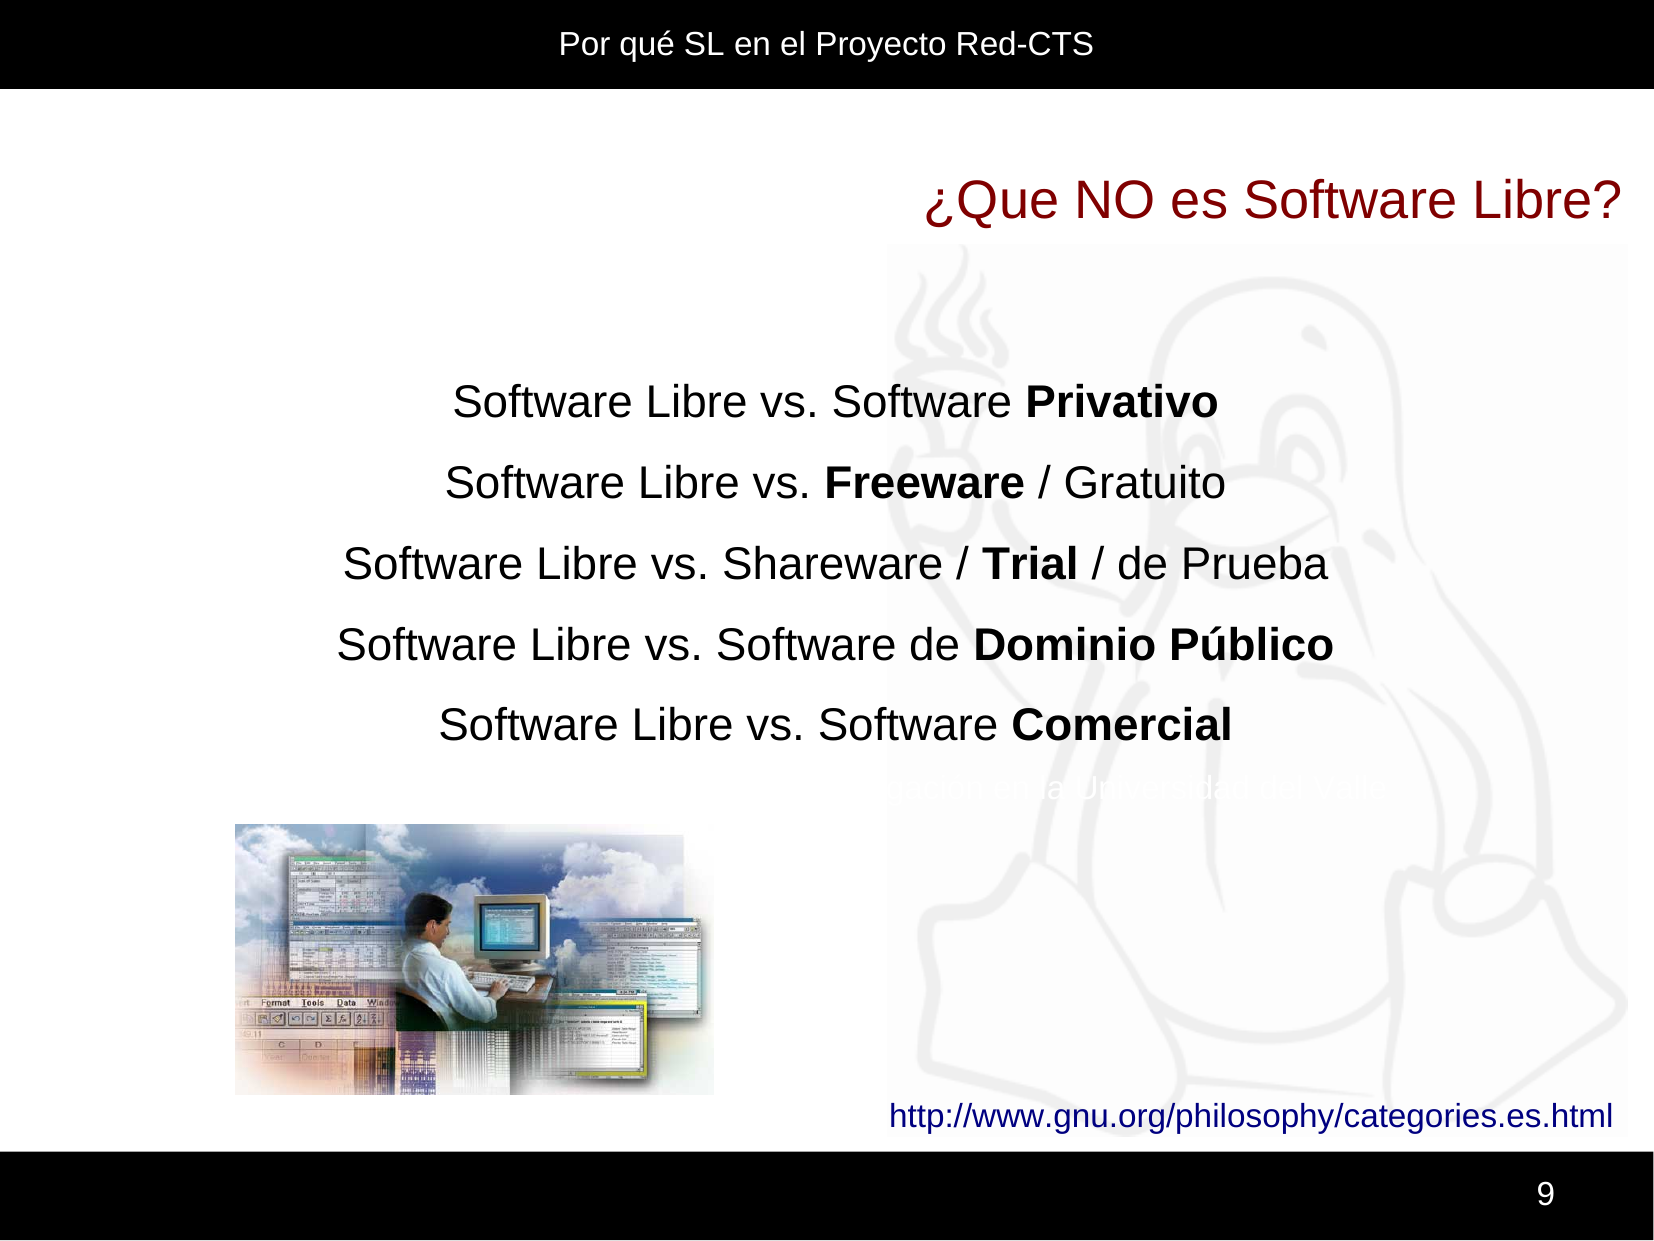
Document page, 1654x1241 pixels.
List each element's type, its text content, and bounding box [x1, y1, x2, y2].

title ¿Que NO es Software Libre? [147, 147, 1625, 252]
text_box Por qué SL en el Proyecto Red-CTS [0, 0, 1654, 89]
picture [235, 824, 714, 1096]
list Software Libre vs. Software Privativo Software Libre vs. Freeware / Gratuito Software Libre vs. Shareware / Trial / de Prueba Software Libre vs. Software de Dominio Público Software Libre vs. Software Comercial http://www.gnu.org/philosophy/categories.es.html [29, 295, 1625, 1142]
picture [887, 244, 1628, 1137]
